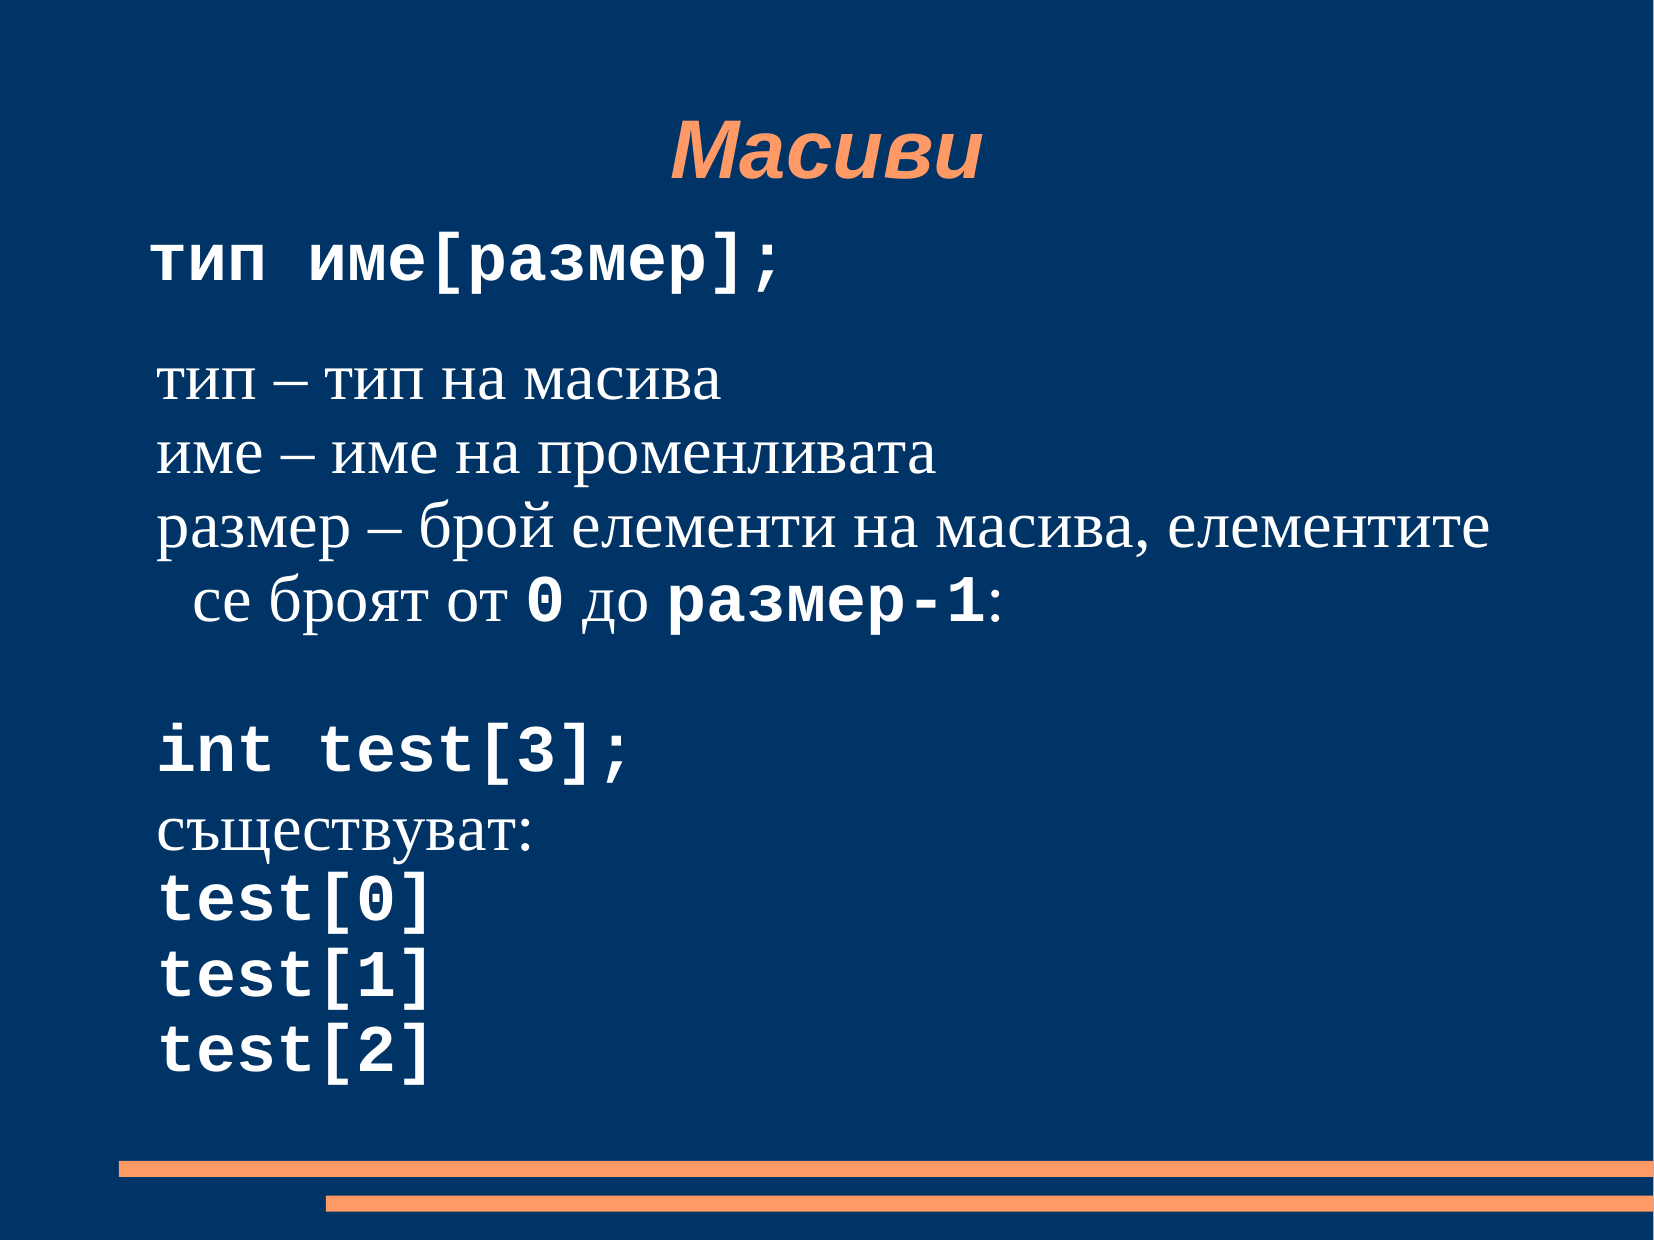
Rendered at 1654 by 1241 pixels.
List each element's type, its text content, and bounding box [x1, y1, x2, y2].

subtitle тип – тип на масива име – име на променливата размер – брой елементи на масива, елементите се броят от 0 до размер-1: int test[3]; съществуват: test[0] test[1] test[2] [121, 339, 1561, 1240]
title Масиви [121, 46, 1534, 254]
text_box тип име[размер]; [147, 187, 1238, 338]
